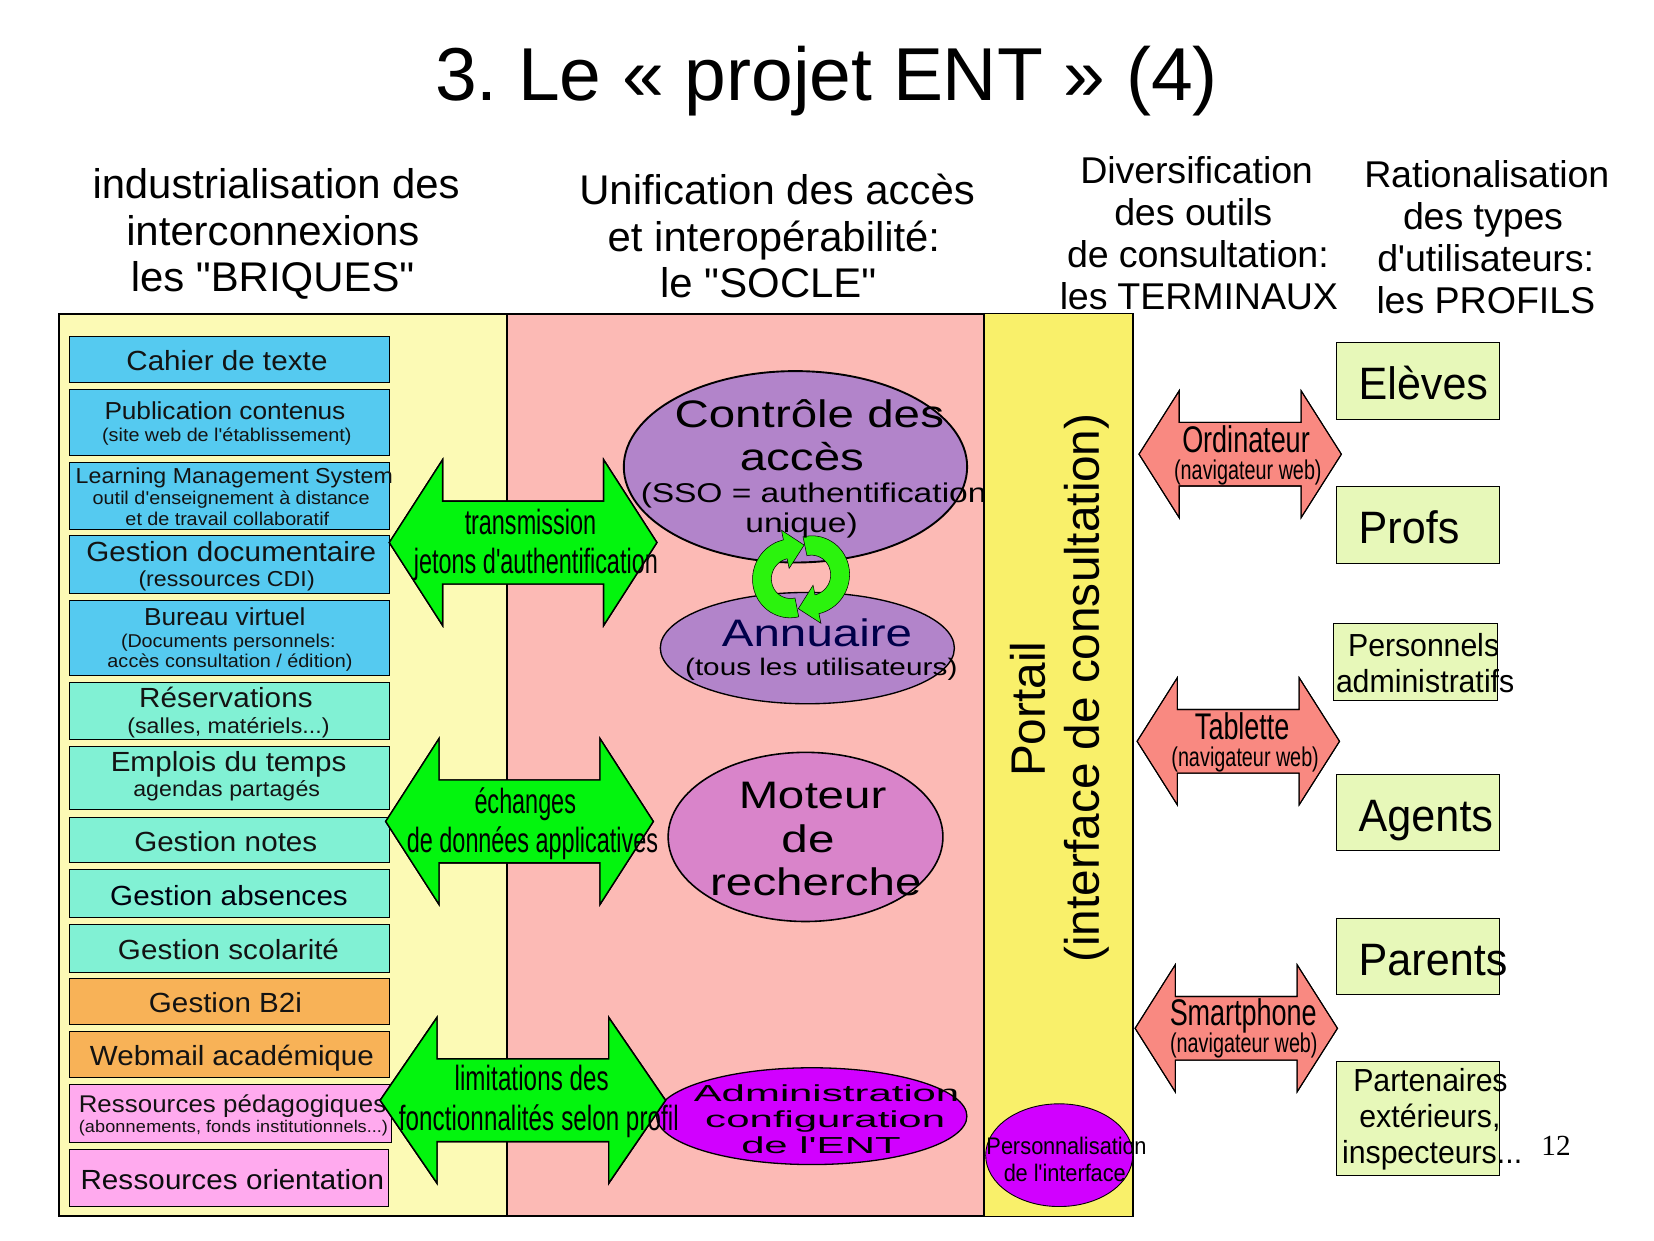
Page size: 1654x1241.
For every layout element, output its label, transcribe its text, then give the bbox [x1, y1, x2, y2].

text_box [1337, 919, 1499, 994]
text_box accès consultation / édition) [107, 650, 360, 673]
text_box le "SOCLE" [660, 260, 882, 308]
text_box [60, 315, 983, 1215]
text_box [1337, 487, 1499, 563]
text_box [1337, 343, 1499, 419]
text_box (salles, matériels...) [127, 713, 331, 739]
text_box échanges [474, 781, 586, 820]
text_box Ressources orientation [80, 1164, 389, 1197]
text_box Bureau virtuel [144, 603, 312, 630]
text_box unique) [745, 508, 862, 540]
text_box Personnels [1348, 627, 1504, 663]
text_box Portail [1000, 636, 1055, 777]
text_box Smartphone [1169, 991, 1322, 1035]
text_box Partenaires [1353, 1062, 1512, 1100]
text_box les PROFILS [1376, 279, 1603, 323]
text_box [868, 431, 966, 477]
text_box [1141, 396, 1182, 513]
text_box [1139, 683, 1195, 800]
text_box (interface de consultation) [1055, 394, 1111, 963]
text_box [1322, 1007, 1336, 1050]
text_box Tablette [1195, 706, 1293, 749]
text_box agendas partagés [133, 777, 322, 803]
text_box accès [739, 435, 868, 477]
text_box (abonnements, fonds institutionnels...) [78, 1117, 392, 1137]
text_box Unification des accès [579, 167, 987, 215]
text_box Publication contenus [104, 397, 356, 424]
text_box recherche [710, 860, 928, 905]
text_box extérieurs, [1359, 1098, 1513, 1134]
text_box [625, 401, 739, 504]
text_box Gestion B2i [148, 987, 305, 1020]
text_box de consultation: [1067, 233, 1339, 275]
text_box fonctionnalités selon profil [398, 1098, 685, 1139]
text_box Gestion notes [134, 826, 321, 859]
text_box (navigateur web) [1171, 742, 1323, 774]
text_box (site web de l'établissement) [102, 424, 359, 447]
text_box Agents [1358, 790, 1497, 843]
text_box Gestion absences [110, 879, 352, 912]
text_box Contrôle des [674, 392, 952, 437]
text_box Diversification [1080, 149, 1321, 193]
text_box inspecteurs... [1342, 1134, 1527, 1172]
text_box [1137, 970, 1174, 1087]
text_box [1298, 969, 1312, 991]
text_box [1334, 624, 1497, 700]
text_box [1300, 774, 1317, 800]
text_box Emplois du temps [110, 746, 351, 779]
text_box [1337, 775, 1499, 850]
text_box Ordinateur [1182, 419, 1314, 462]
text_box Learning Management System [75, 464, 396, 489]
text_box (tous les utilisateurs) [685, 654, 966, 682]
title 3. Le « projet ENT » (4) [35, 0, 1619, 154]
text_box Ressources pédagogiques [78, 1090, 390, 1117]
text_box Personnalisation [986, 1132, 1155, 1161]
text_box outil d'enseignement à distance [92, 488, 384, 510]
text_box Cahier de texte [126, 345, 331, 378]
text_box Rationalisation [1364, 154, 1619, 198]
text_box Réservations [139, 682, 316, 713]
text_box de l'ENT [741, 1132, 904, 1159]
text_box industrialisation des [92, 160, 471, 209]
text_box [1302, 395, 1340, 475]
text_box Administration [693, 1080, 964, 1107]
text_box les TERMINAUX [1059, 275, 1347, 319]
text_box (SSO = authentification [640, 477, 998, 509]
text_box Parents [1358, 934, 1512, 987]
text_box administratifs [1336, 663, 1520, 701]
text_box Gestion documentaire [86, 536, 382, 569]
text_box de l'interface [1003, 1159, 1132, 1188]
text_box [1298, 1059, 1316, 1087]
text_box interconnexions [126, 207, 428, 256]
text_box configuration [705, 1106, 949, 1133]
text_box des outils [1114, 191, 1278, 233]
text_box de [781, 817, 836, 860]
text_box Profs [1358, 502, 1463, 555]
text_box [1337, 1062, 1499, 1175]
text_box et de travail collaboratif [125, 508, 336, 531]
text_box (navigateur web) [1174, 455, 1326, 487]
text_box (Documents personnels: [120, 630, 348, 650]
text_box [1293, 682, 1338, 764]
text_box Gestion scolarité [117, 934, 343, 967]
text_box [1302, 487, 1319, 513]
text_box et interopérabilité: [607, 213, 950, 262]
text_box des types [1403, 195, 1570, 237]
text_box de données applicatives [406, 820, 666, 862]
text_box Webmail académique [89, 1040, 379, 1073]
text_box les "BRIQUES" [130, 254, 423, 302]
text_box jetons d'authentification [413, 541, 665, 583]
text_box d'utilisateurs: [1377, 237, 1602, 279]
text_box (ressources CDI) [138, 567, 317, 592]
text_box (navigateur web) [1170, 1035, 1322, 1059]
text_box transmission [464, 502, 600, 541]
text_box Moteur [738, 774, 891, 819]
text_box [985, 314, 1132, 1216]
text_box Elèves [1358, 358, 1492, 411]
text_box limitations des [454, 1058, 613, 1098]
text_box [694, 373, 897, 392]
